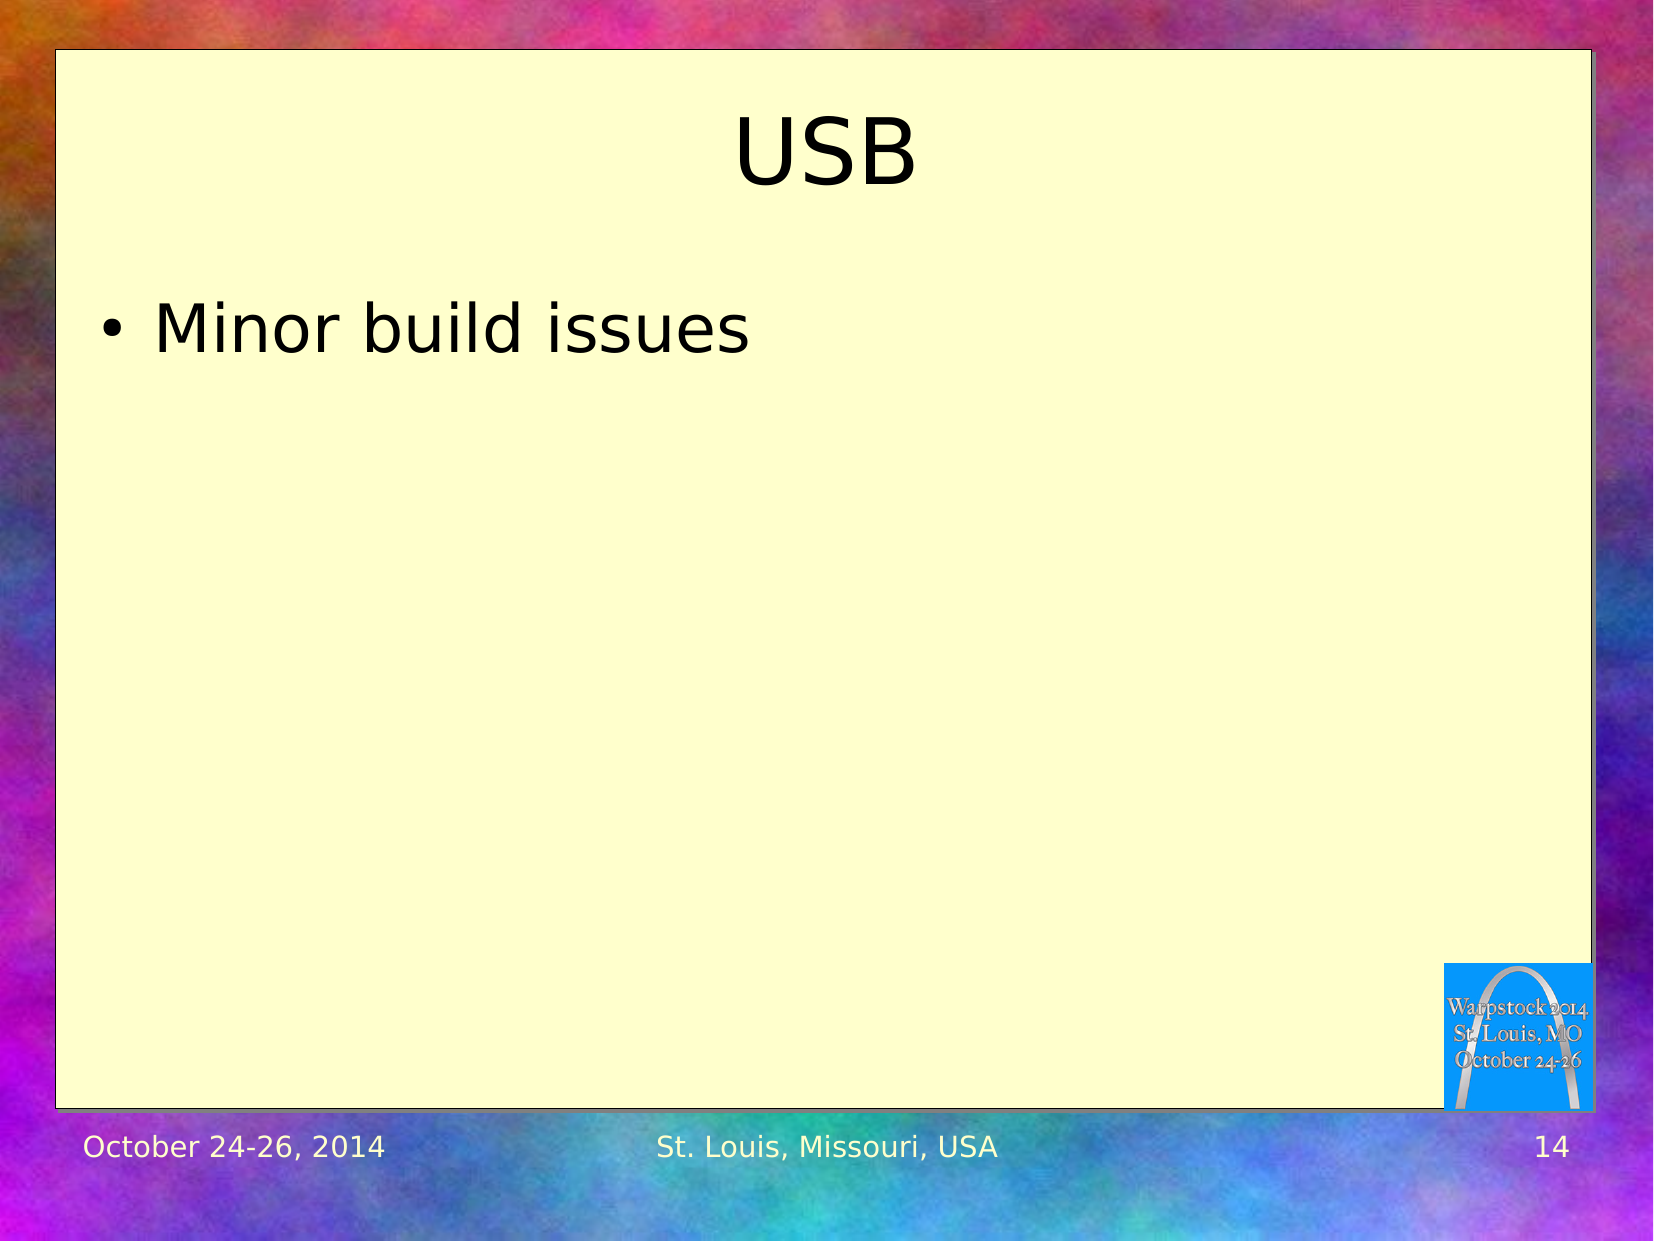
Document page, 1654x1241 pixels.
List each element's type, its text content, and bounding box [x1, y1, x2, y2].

list [844, 290, 1571, 1109]
list Minor build issues [82, 290, 809, 1109]
picture [0, 0, 1654, 1241]
title USB [82, 49, 1571, 257]
